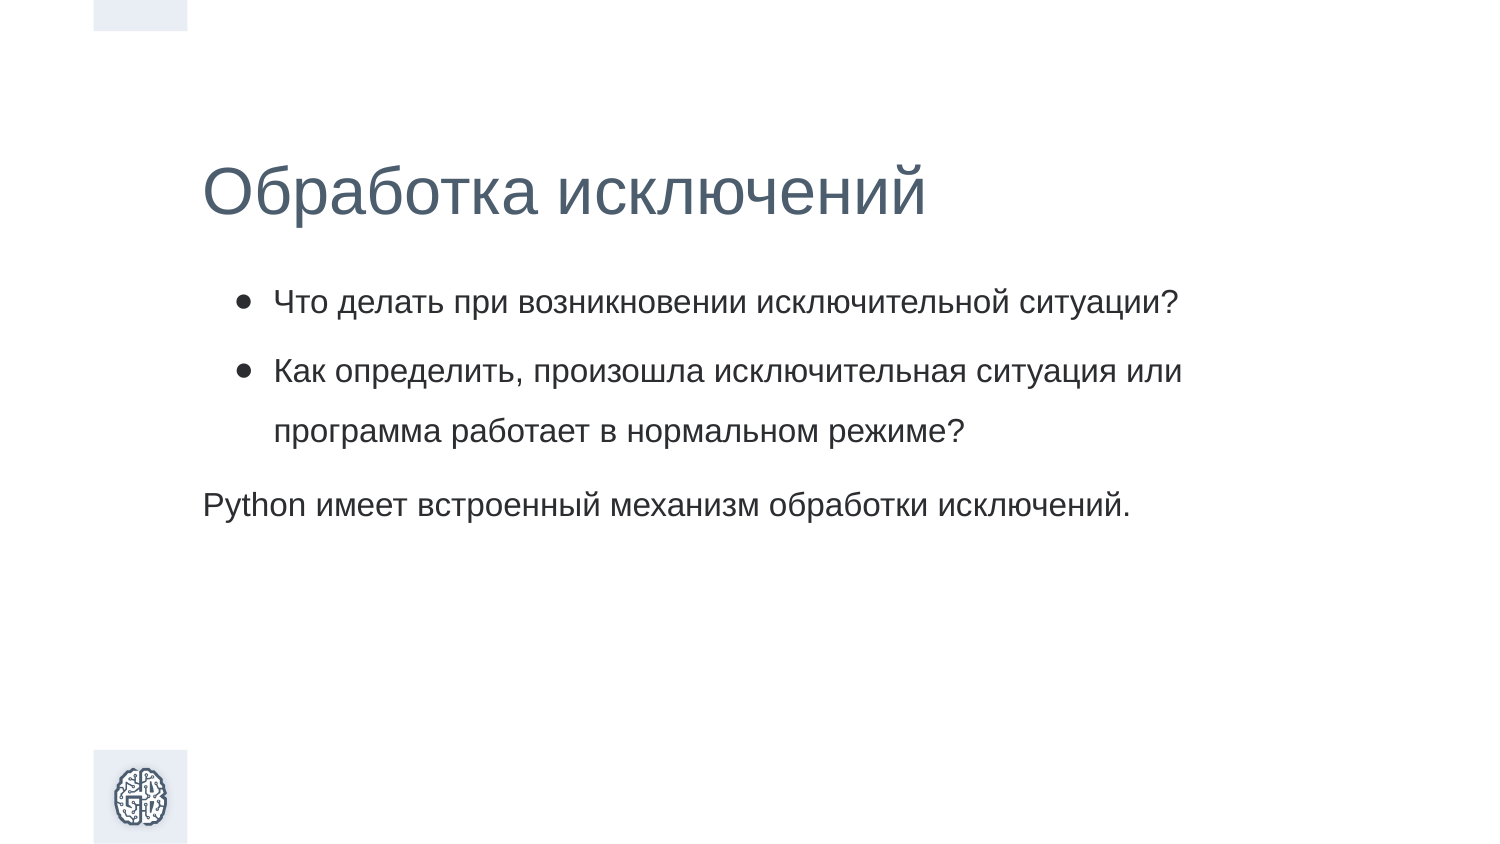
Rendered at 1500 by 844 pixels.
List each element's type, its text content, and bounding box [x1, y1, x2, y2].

text_box Что делать при возникновении исключительной ситуации? [187, 259, 1312, 322]
text_box Python имеет встроенный механизм обработки исключений. [187, 456, 1313, 530]
text_box Обработка исключений [187, 93, 1312, 259]
text_box Как определить, произошла исключительная ситуация или программа работает в нормальном режиме? [187, 321, 1313, 456]
picture [106, 760, 175, 834]
